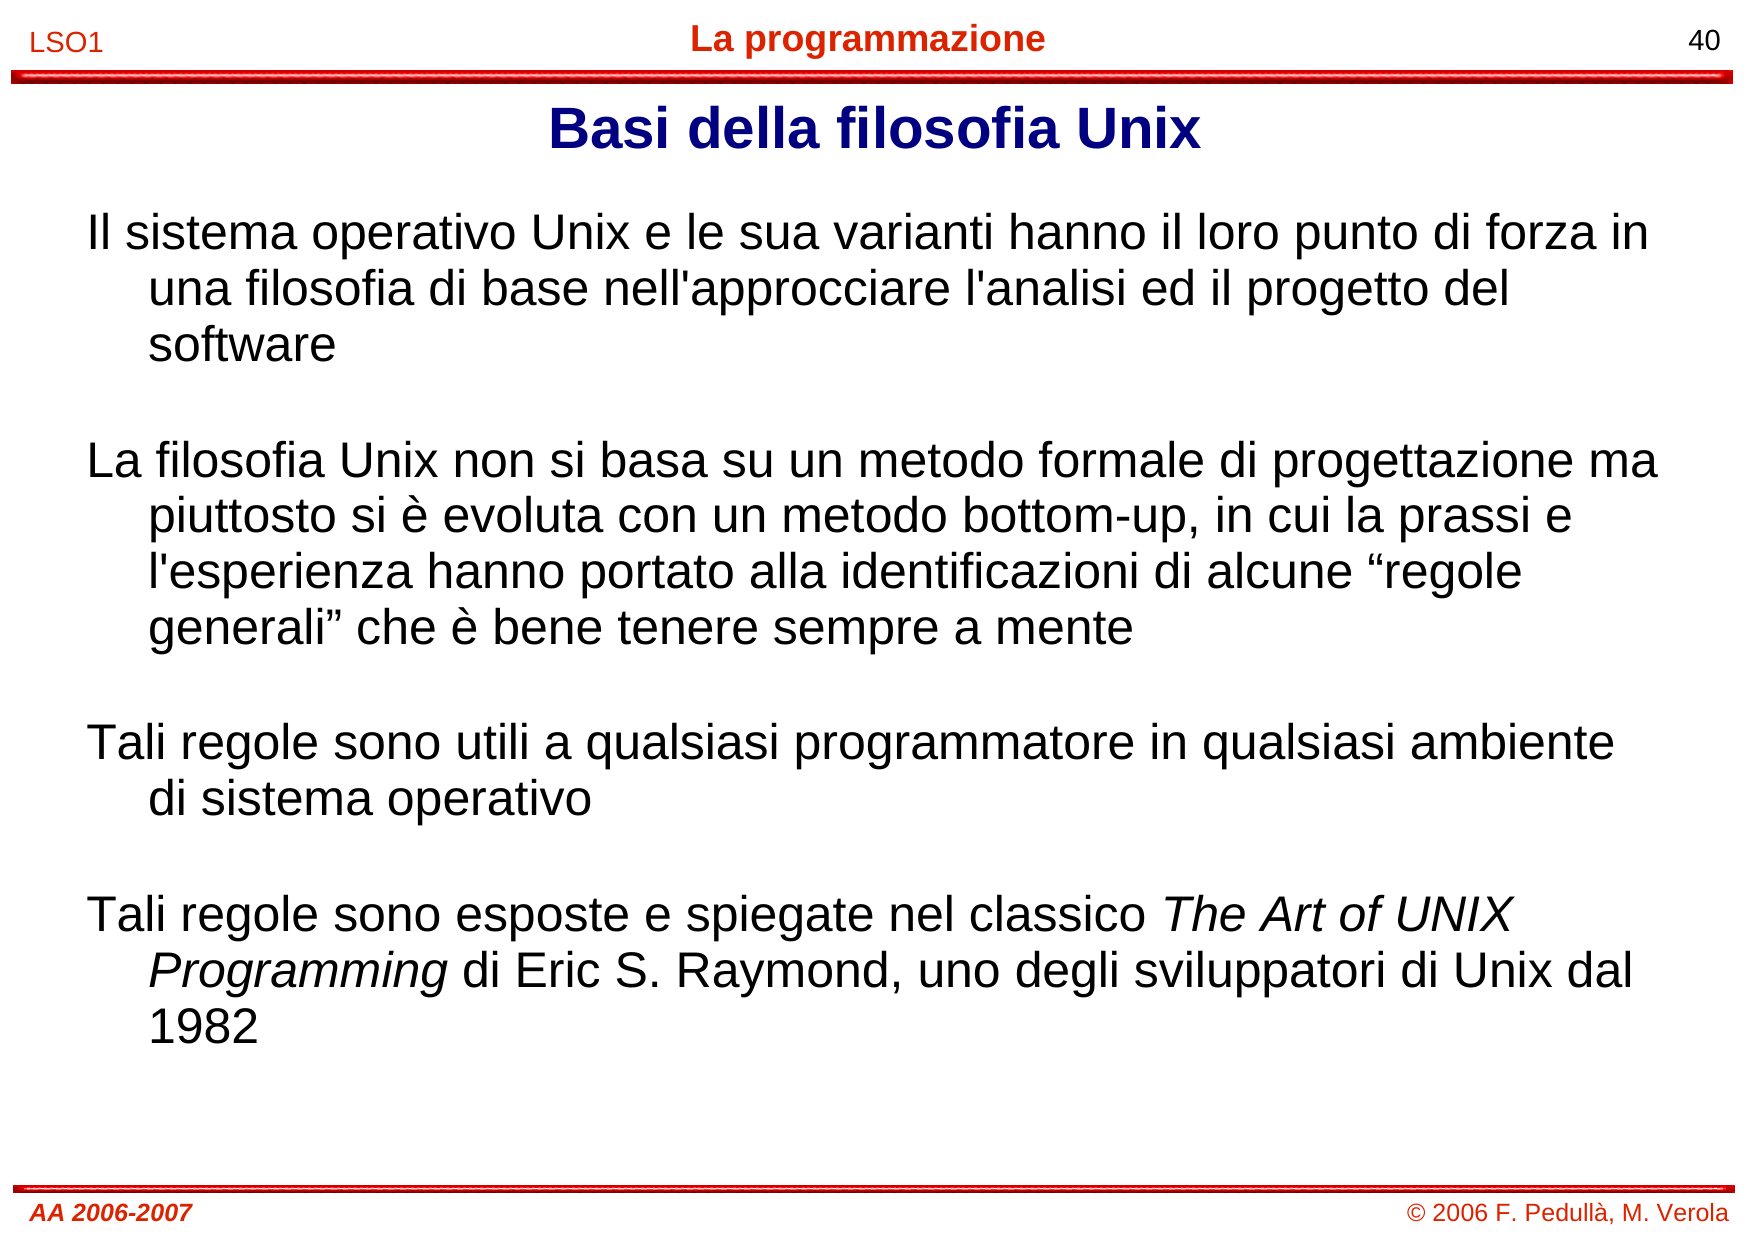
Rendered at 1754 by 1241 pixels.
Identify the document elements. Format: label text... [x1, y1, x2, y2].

picture [13, 1185, 1735, 1193]
picture [11, 70, 1733, 84]
list Il sistema operativo Unix e le sua varianti hanno il loro punto di forza in una filosofia di base nell'approcciare l'analisi ed il progetto del software La filosofia Unix non si basa su un metodo formale di progettazione ma piuttosto si è evoluta con un metodo bottom-up, in cui la prassi e l'esperienza hanno portato alla identificazioni di alcune “regole generali” che è bene tenere sempre a mente Tali regole sono utili a qualsiasi programmatore in qualsiasi ambiente di sistema operativo Tali regole sono esposte e spiegate nel classico The Art of UNIX Programming di Eric S. Raymond, uno degli sviluppatori di Unix dal 1982 [77, 204, 1669, 1054]
text_box Basi della filosofia Unix [404, 92, 1348, 181]
